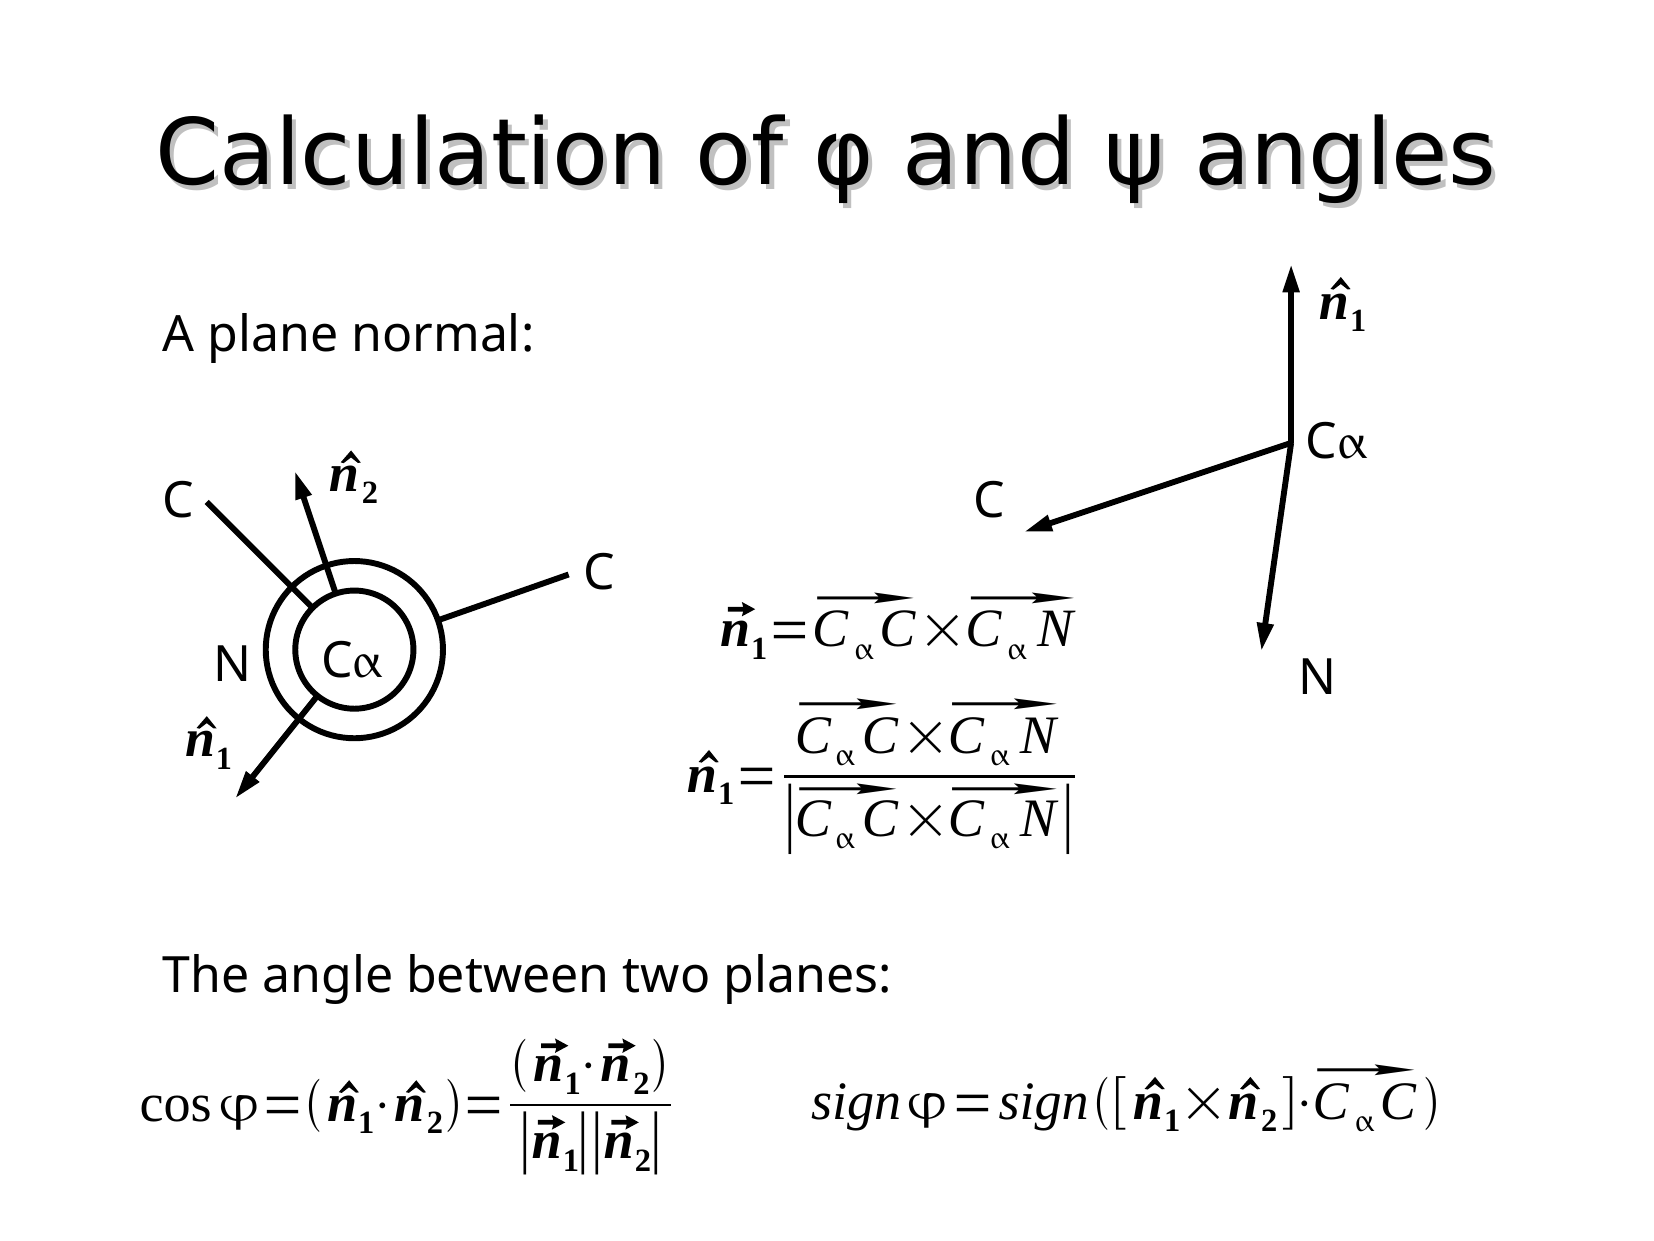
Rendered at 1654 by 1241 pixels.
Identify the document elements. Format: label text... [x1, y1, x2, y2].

text_box The angle between two planes: [147, 932, 925, 1008]
text_box A plane normal: [147, 290, 696, 366]
chart [321, 442, 384, 511]
chart [133, 1033, 680, 1178]
chart [177, 708, 239, 777]
chart [1311, 270, 1373, 339]
title Calculation of φ and ψ angles [82, 56, 1571, 250]
text_box C [306, 616, 404, 694]
text_box C [1291, 397, 1388, 475]
text_box N [1283, 633, 1351, 709]
text_box C [147, 456, 215, 532]
text_box C [568, 528, 636, 605]
chart [801, 1062, 1447, 1139]
text_box [266, 561, 443, 739]
chart [679, 697, 1085, 857]
chart [712, 590, 1084, 666]
text_box C [958, 456, 1026, 532]
text_box N [199, 620, 266, 696]
